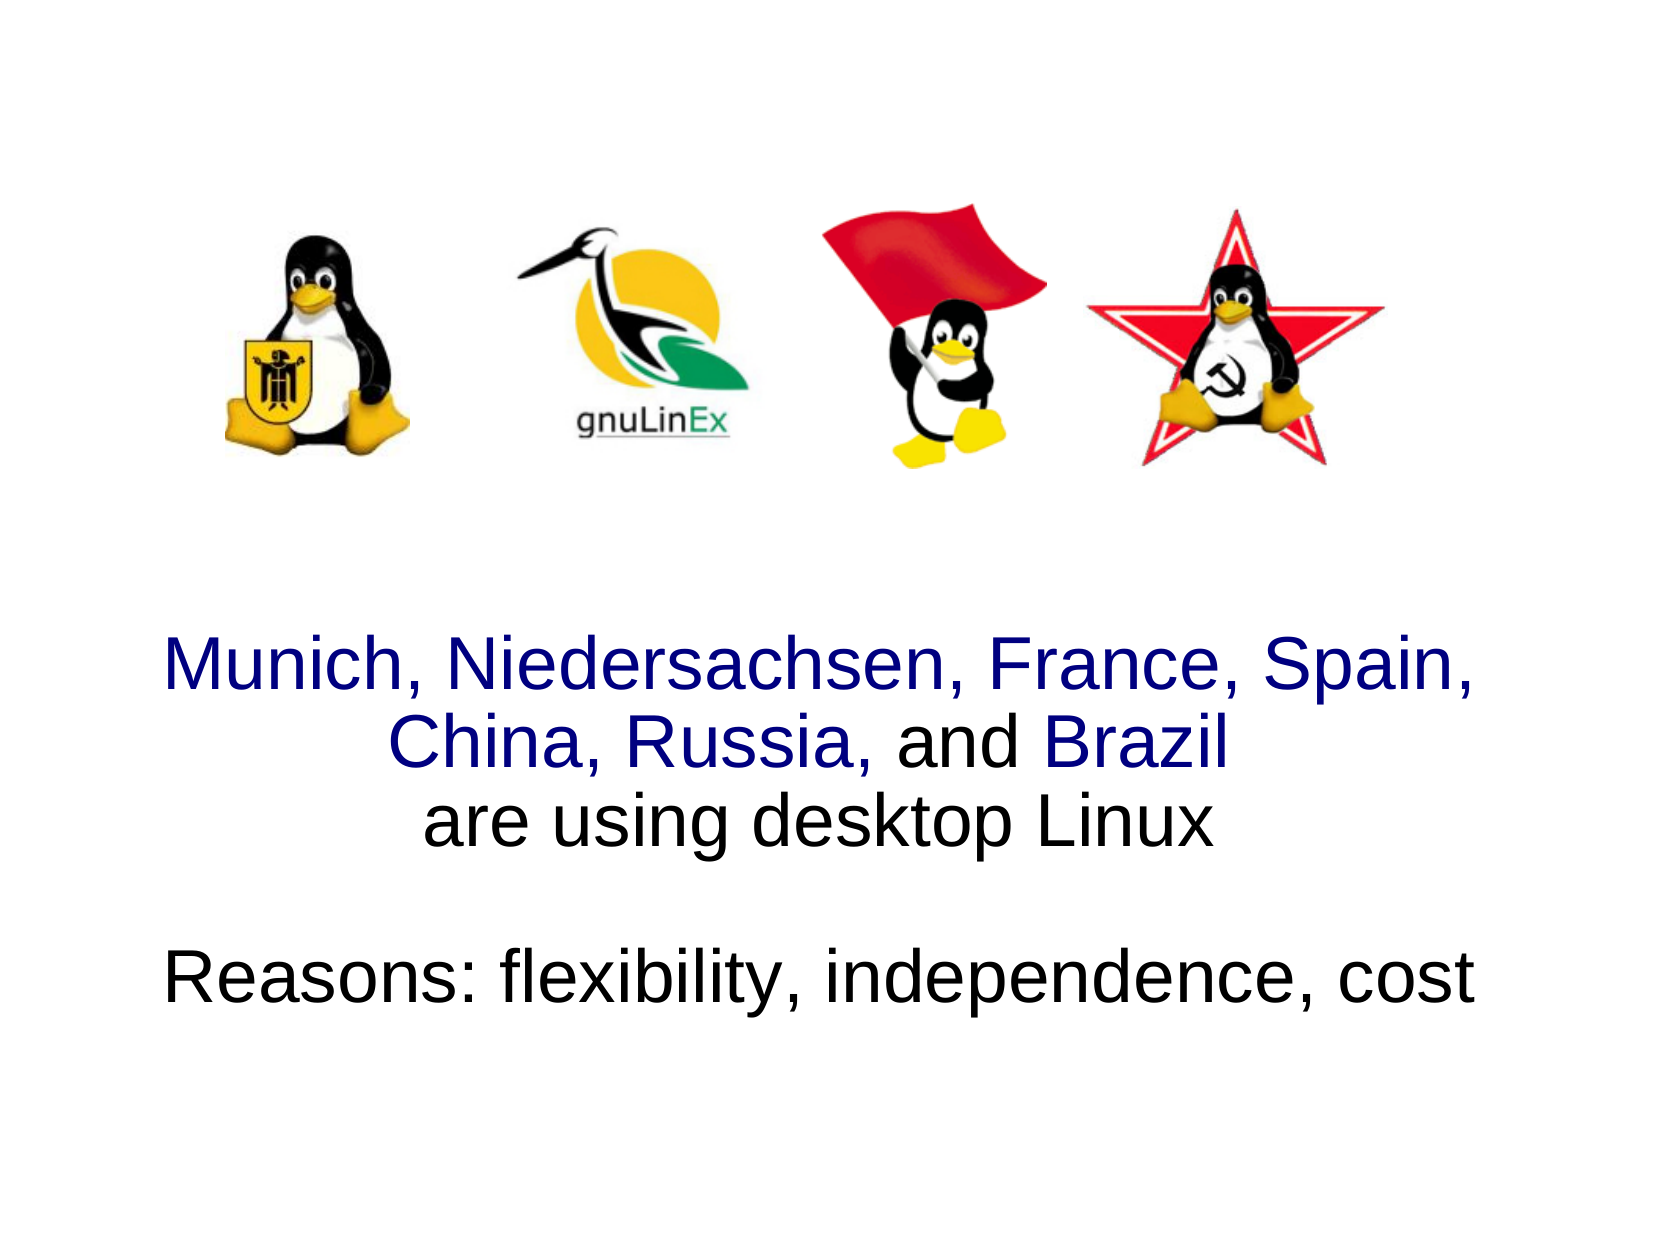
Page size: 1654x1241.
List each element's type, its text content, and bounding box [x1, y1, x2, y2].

picture [821, 203, 1047, 469]
picture [493, 204, 788, 469]
picture [225, 206, 410, 488]
picture [1083, 206, 1388, 469]
title Munich, Niedersachsen, France, Spain, China, Russia, and Brazil are using desktop Linux Reasons: flexibility, independence, cost [74, 520, 1563, 1126]
